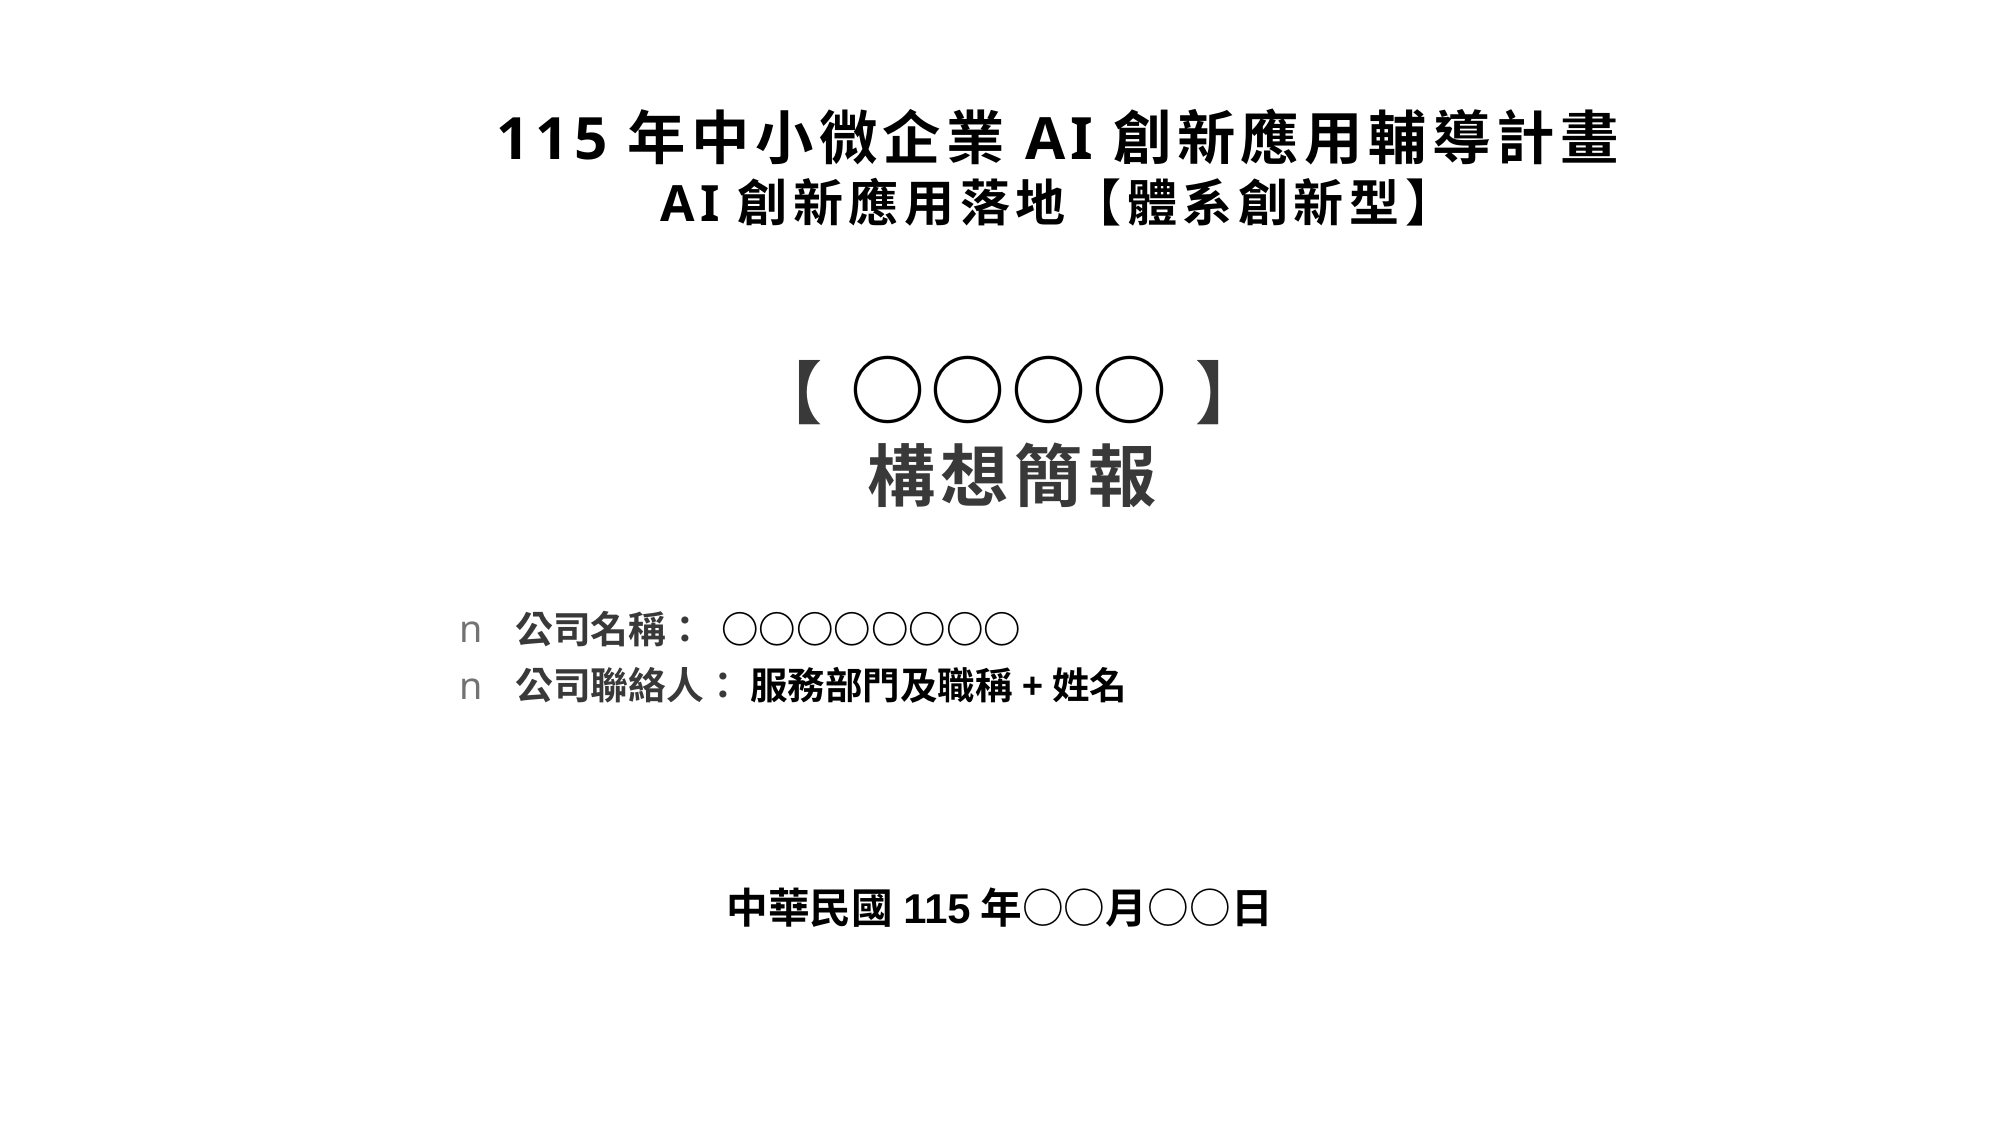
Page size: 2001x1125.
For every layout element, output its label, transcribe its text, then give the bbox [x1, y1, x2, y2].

title 【 ○○○○ 】 構想簡報 [139, 331, 1885, 527]
text_box 115年中小微企業AI創新應用輔導計畫 AI創新應用落地【體系創新型】 [200, 93, 1916, 240]
text_box 中華民國115年○○月○○日 [711, 874, 1288, 939]
subtitle 公司名稱： ○○○○○○○○ 公司聯絡人： 服務部門及職稱+姓名 [444, 598, 1736, 839]
